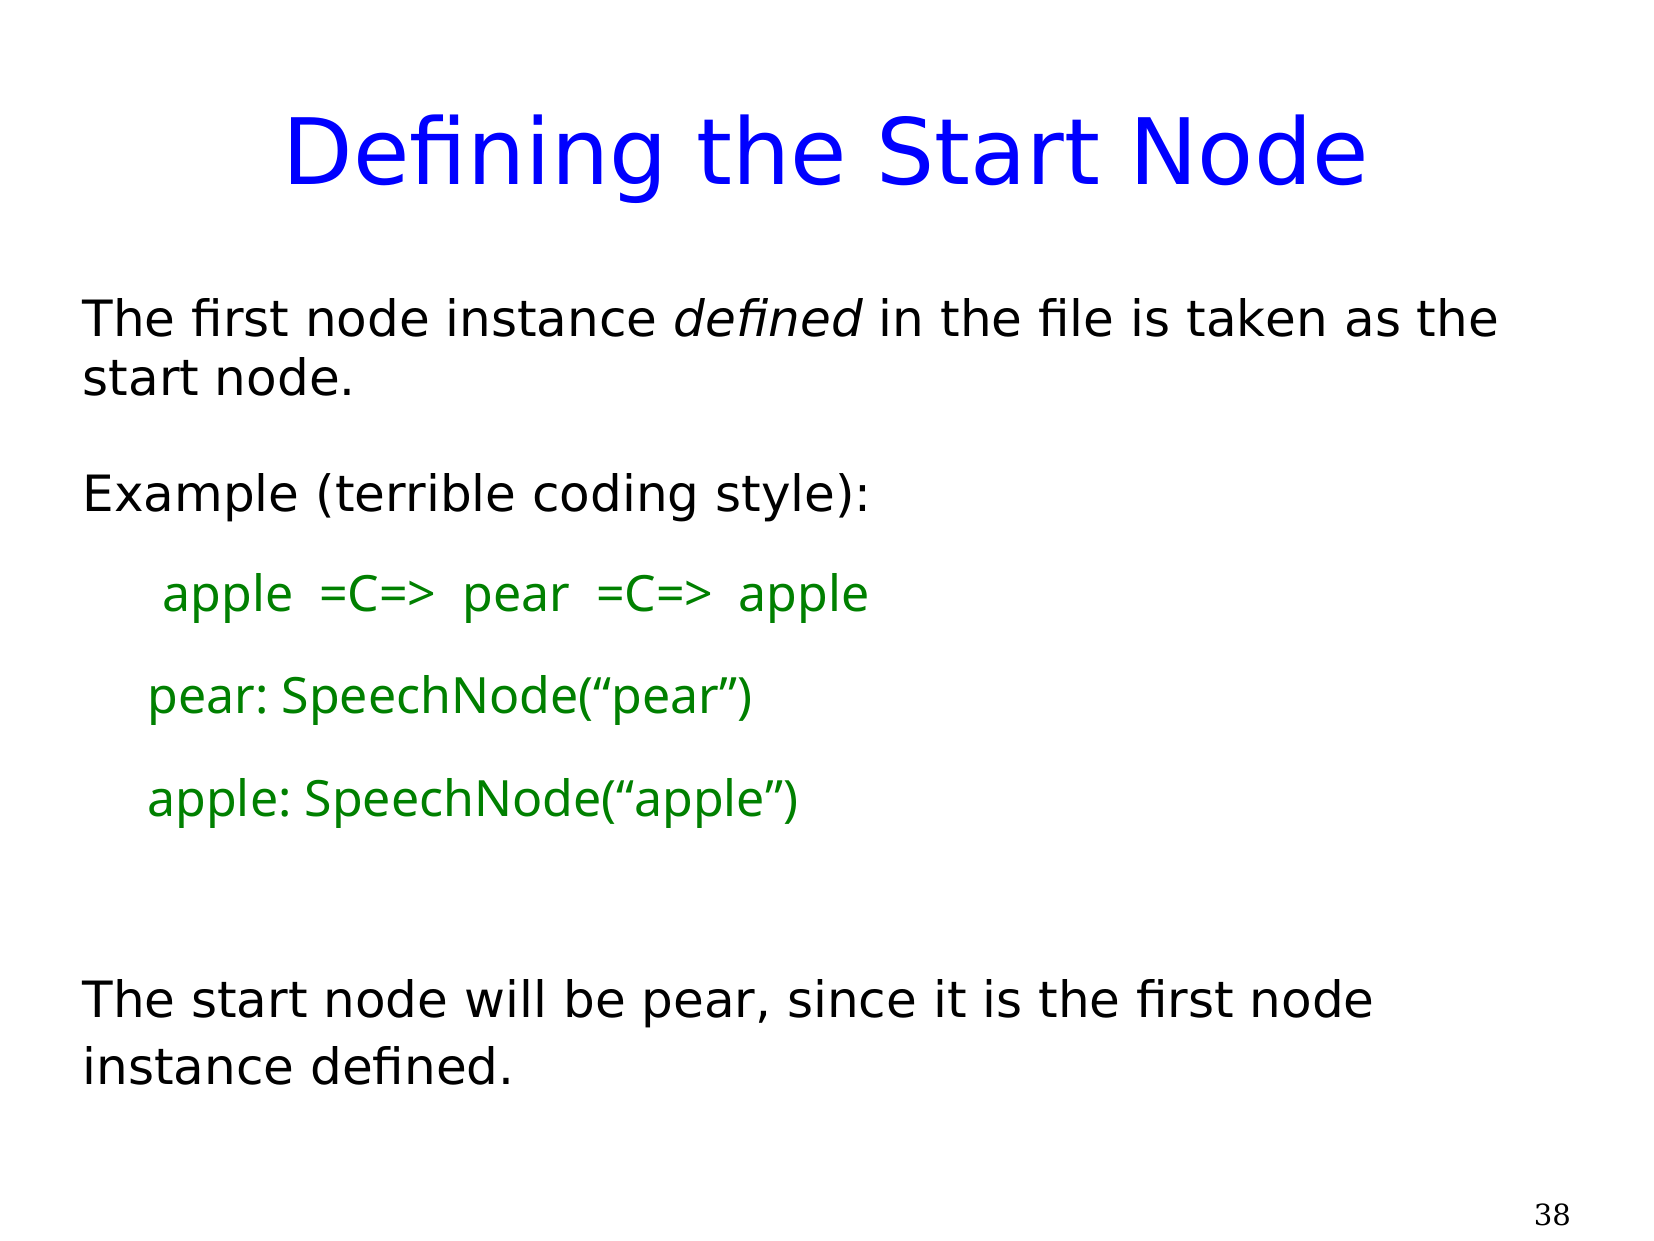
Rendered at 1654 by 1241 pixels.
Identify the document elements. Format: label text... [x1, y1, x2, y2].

title Defining the Start Node [82, 49, 1571, 257]
list The first node instance defined in the file is taken as the start node. Example (terrible coding style): apple =C=> pear =C=> apple pear: SpeechNode(“pear”) apple: SpeechNode(“apple”) The start node will be pear, since it is the first node instance defined. [82, 290, 1571, 1183]
